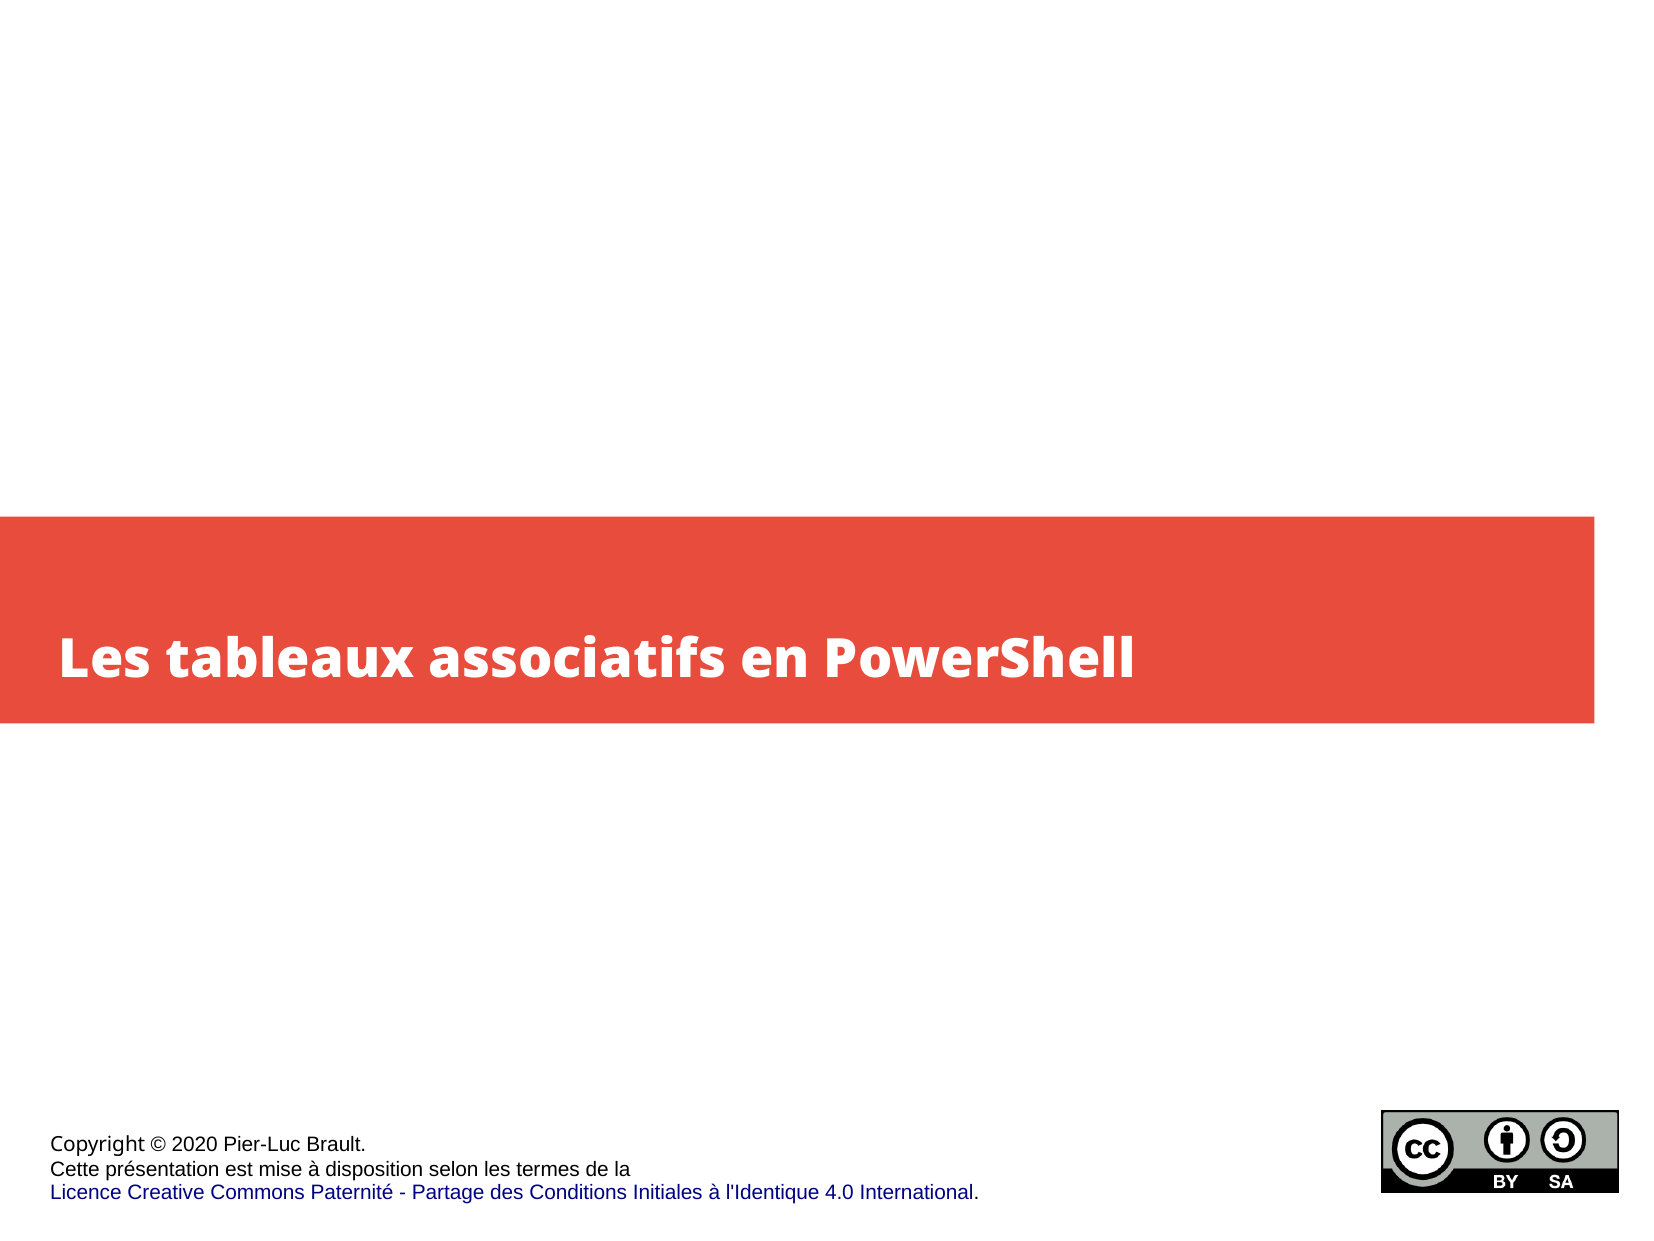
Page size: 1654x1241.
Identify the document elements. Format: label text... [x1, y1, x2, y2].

title Les tableaux associatifs en PowerShell [59, 546, 1595, 694]
picture [1381, 1110, 1619, 1193]
text_box Copyright © 2020 Pier-Luc Brault. Cette présentation est mise à disposition selon les termes de la Licence Creative Commons Paternité - Partage des Conditions Initiales à l'Identique 4.0 International. [35, 1122, 1099, 1214]
